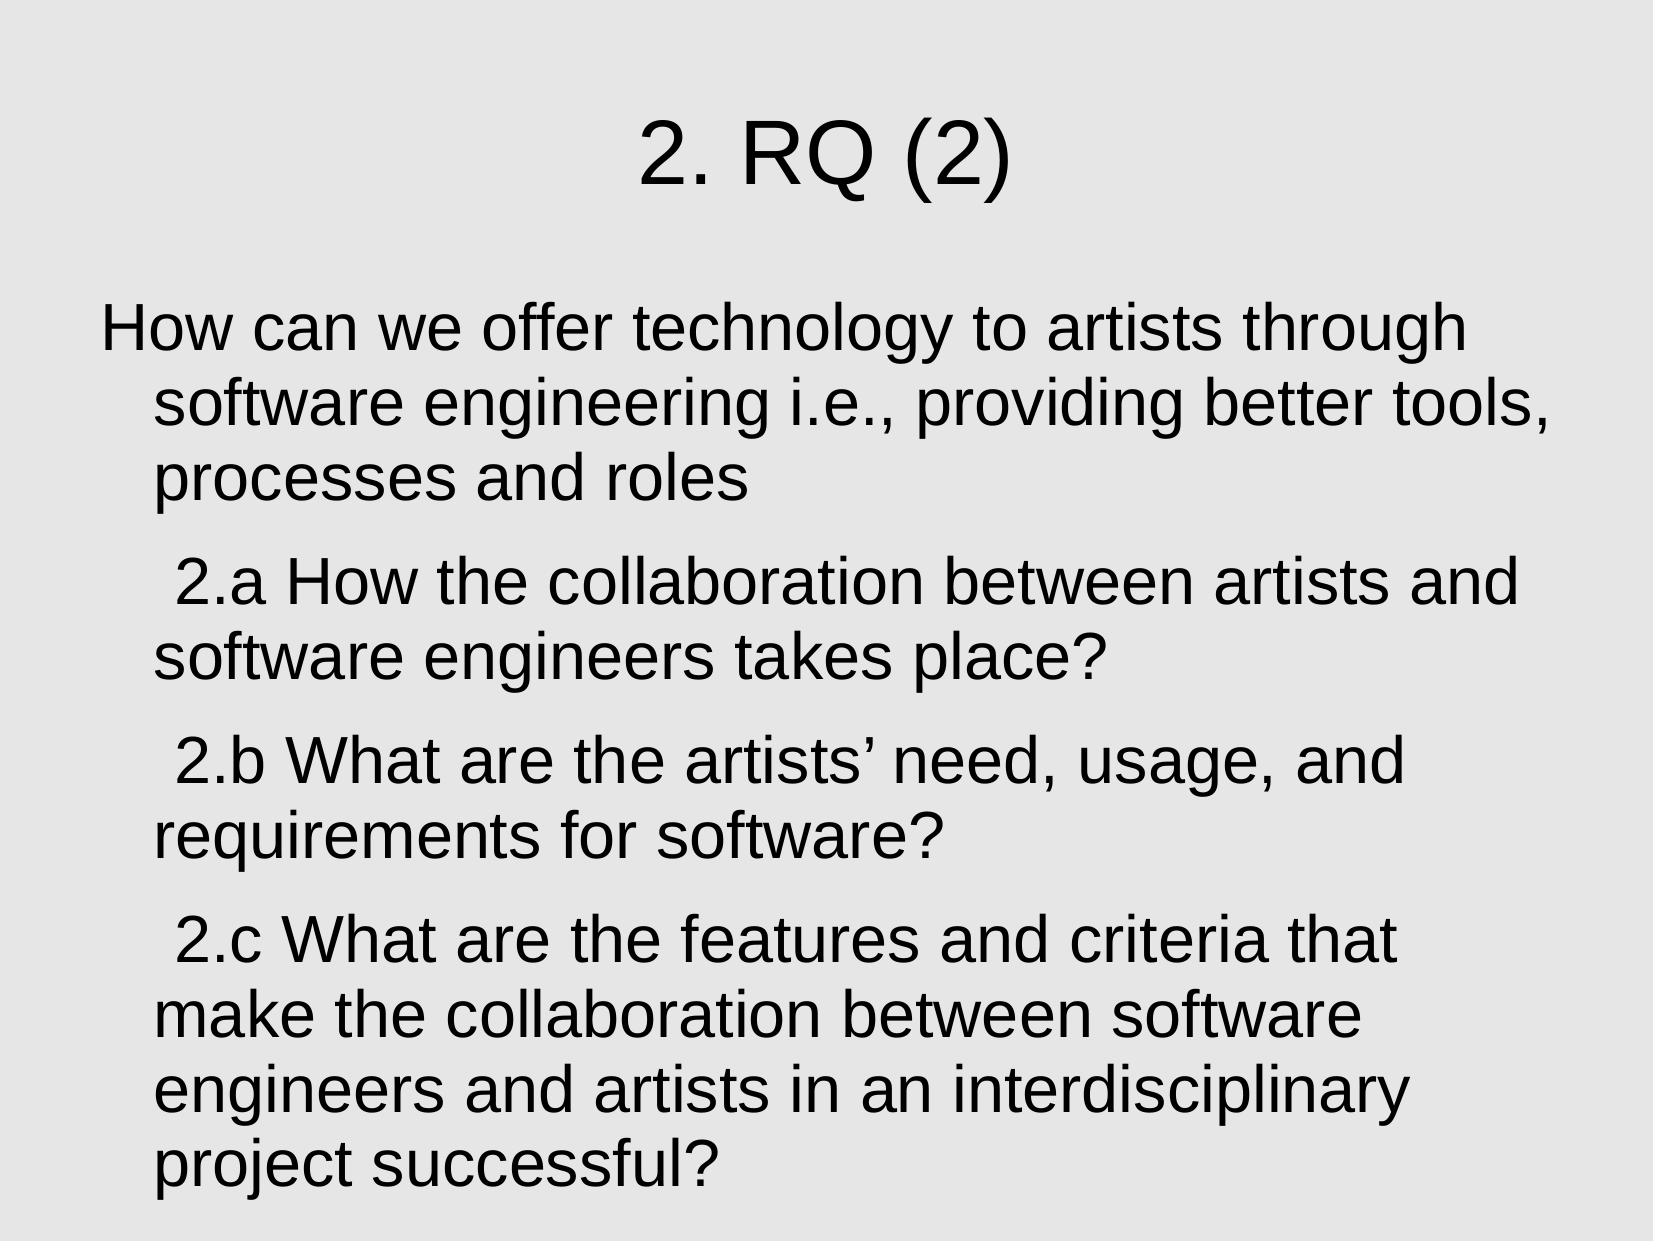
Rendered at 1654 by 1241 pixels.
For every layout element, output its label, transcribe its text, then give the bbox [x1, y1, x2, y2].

list How can we offer technology to artists through software engineering i.e., providing better tools, processes and roles 2.a How the collaboration between artists and software engineers takes place? 2.b What are the artists’ need, usage, and requirements for software? 2.c What are the features and criteria that make the collaboration between software engineers and artists in an interdisciplinary project successful? [82, 290, 1571, 1202]
title 2. RQ (2) [82, 56, 1571, 250]
